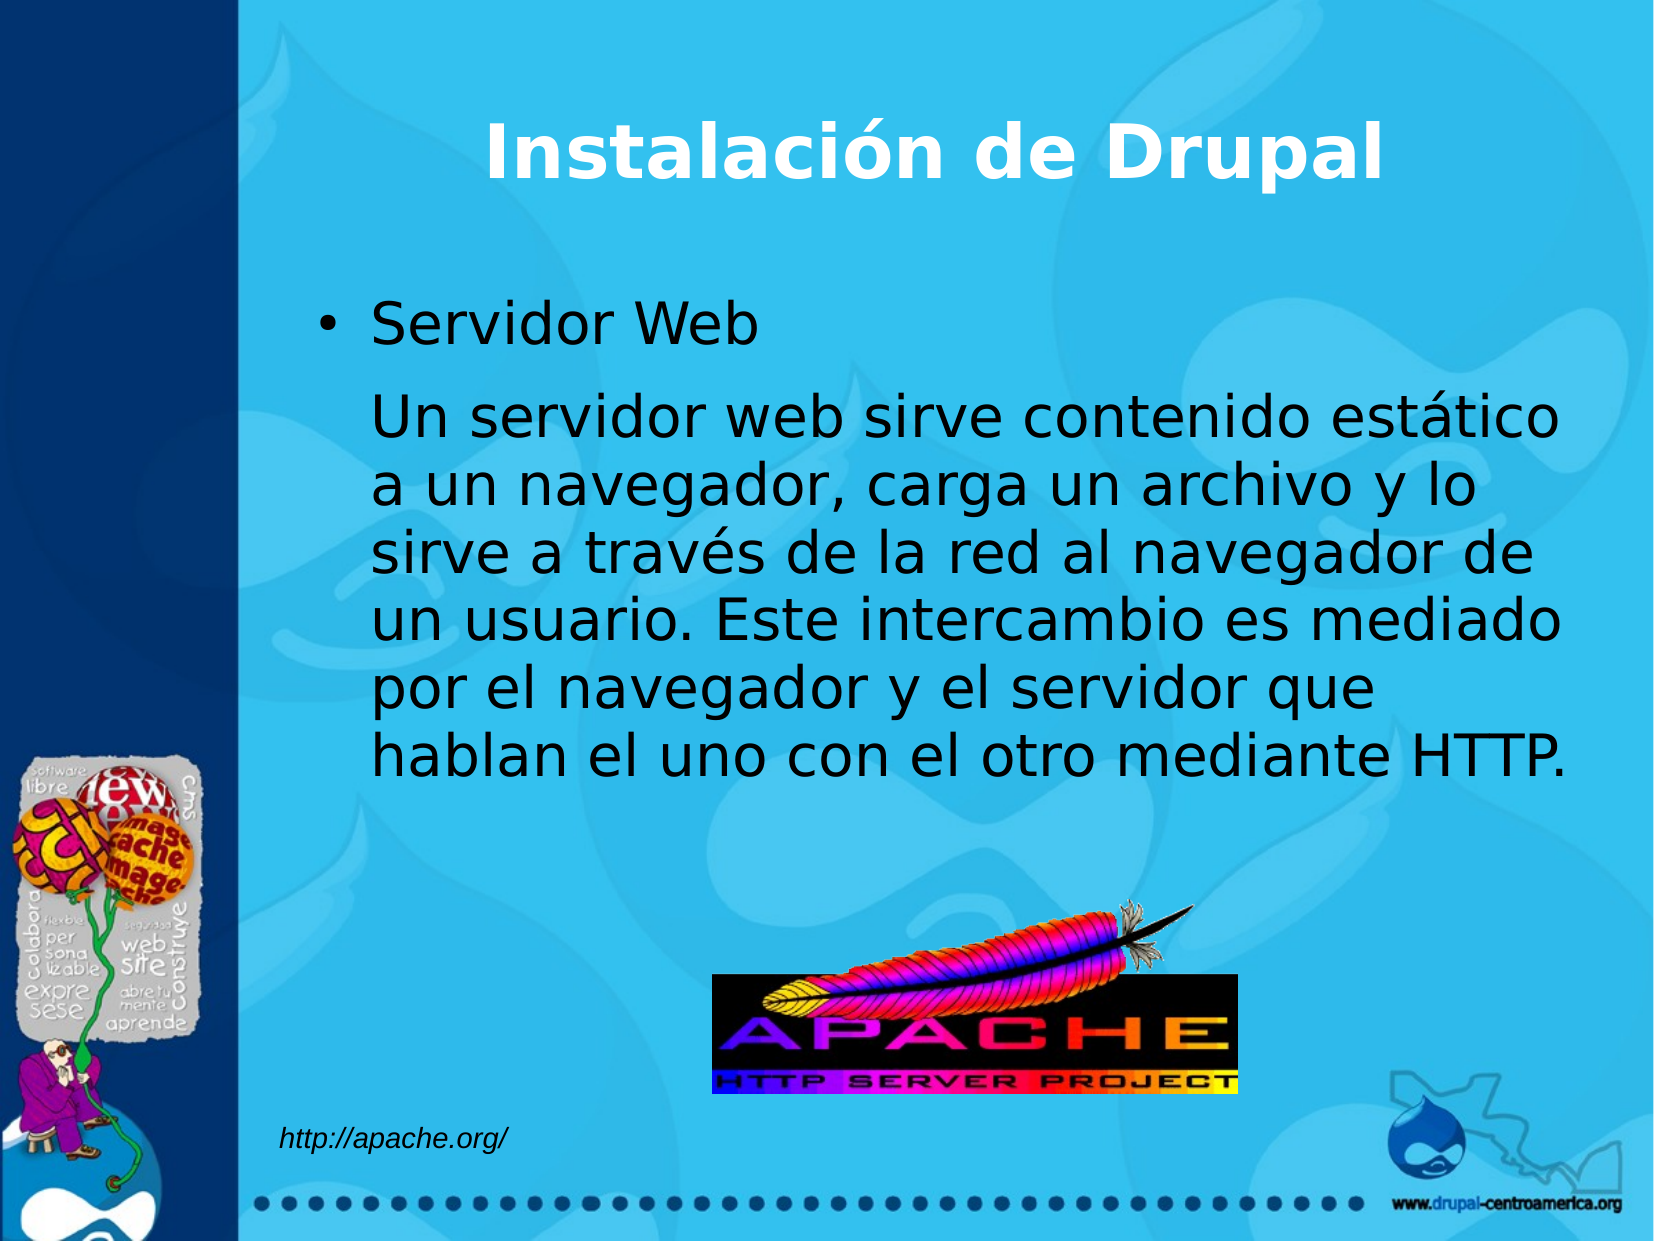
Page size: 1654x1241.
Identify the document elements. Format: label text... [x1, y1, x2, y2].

list Servidor Web Un servidor web sirve contenido estático a un navegador, carga un archivo y lo sirve a través de la red al navegador de un usuario. Este intercambio es mediado por el navegador y el servidor que hablan el uno con el otro mediante HTTP. [300, 290, 1571, 938]
text_box http://apache.org/ [264, 1112, 653, 1157]
picture [0, 0, 1654, 1241]
title Instalación de Drupal [300, 56, 1571, 250]
